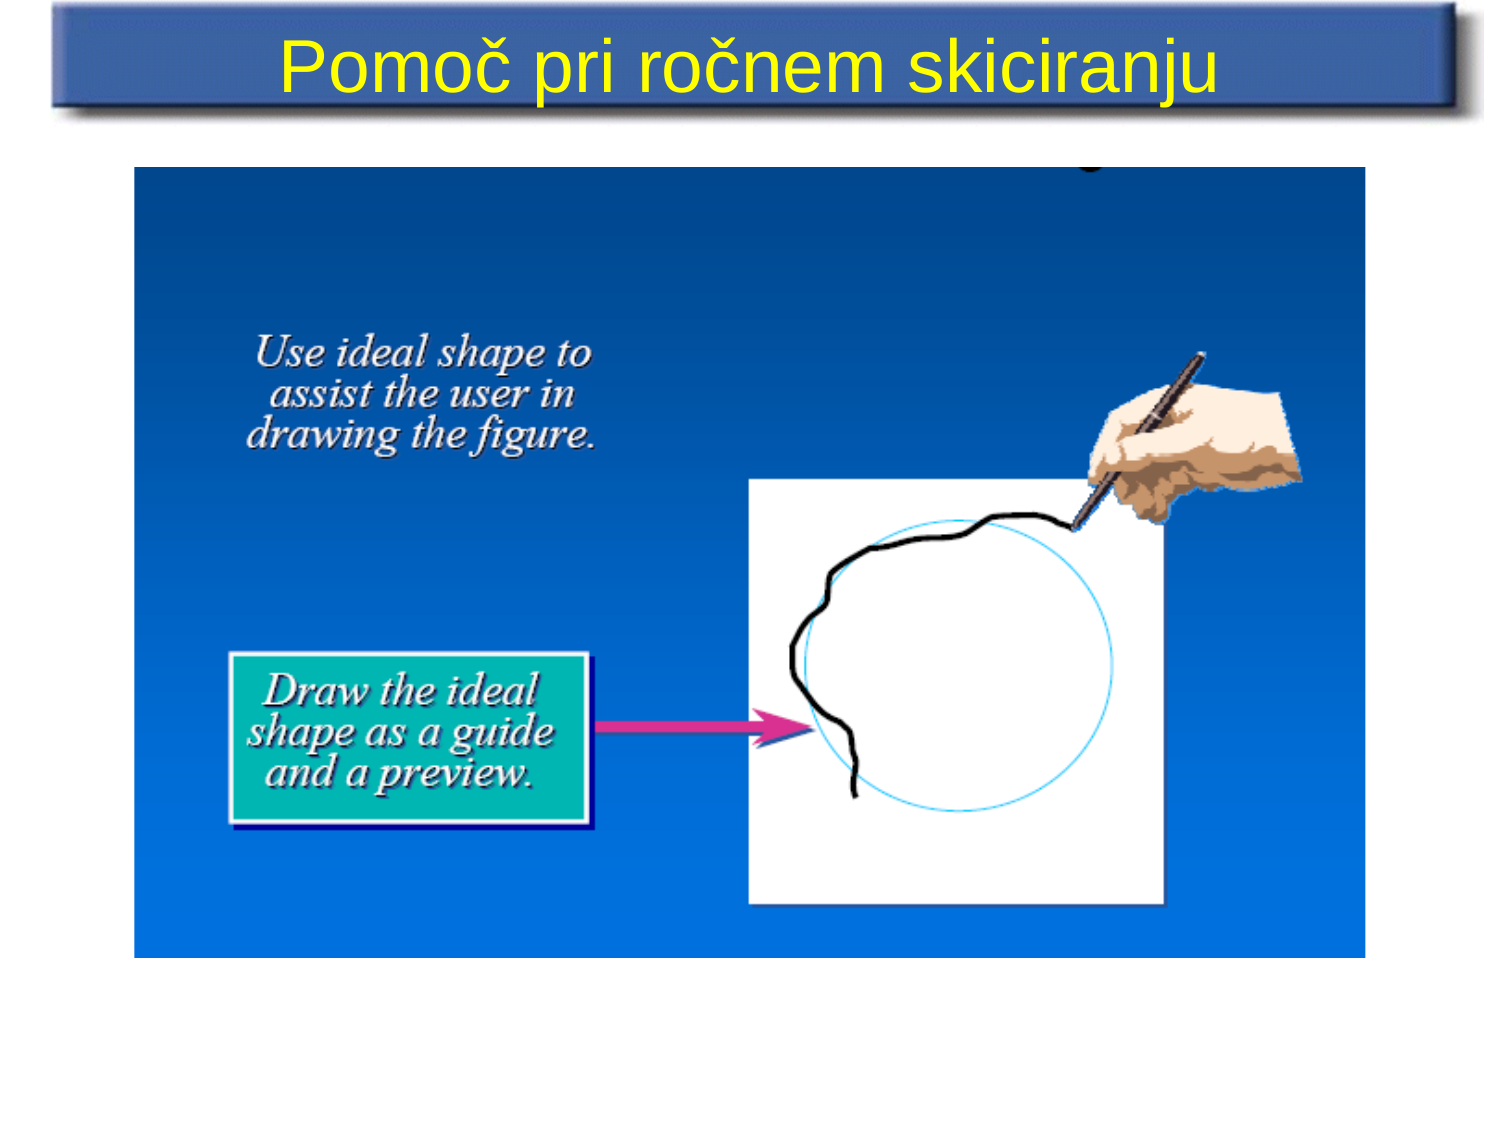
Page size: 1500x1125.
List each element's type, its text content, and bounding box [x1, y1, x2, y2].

title Pomoč pri ročnem skiciranju [75, 0, 1426, 126]
picture [134, 167, 1366, 958]
picture [50, 0, 1484, 127]
